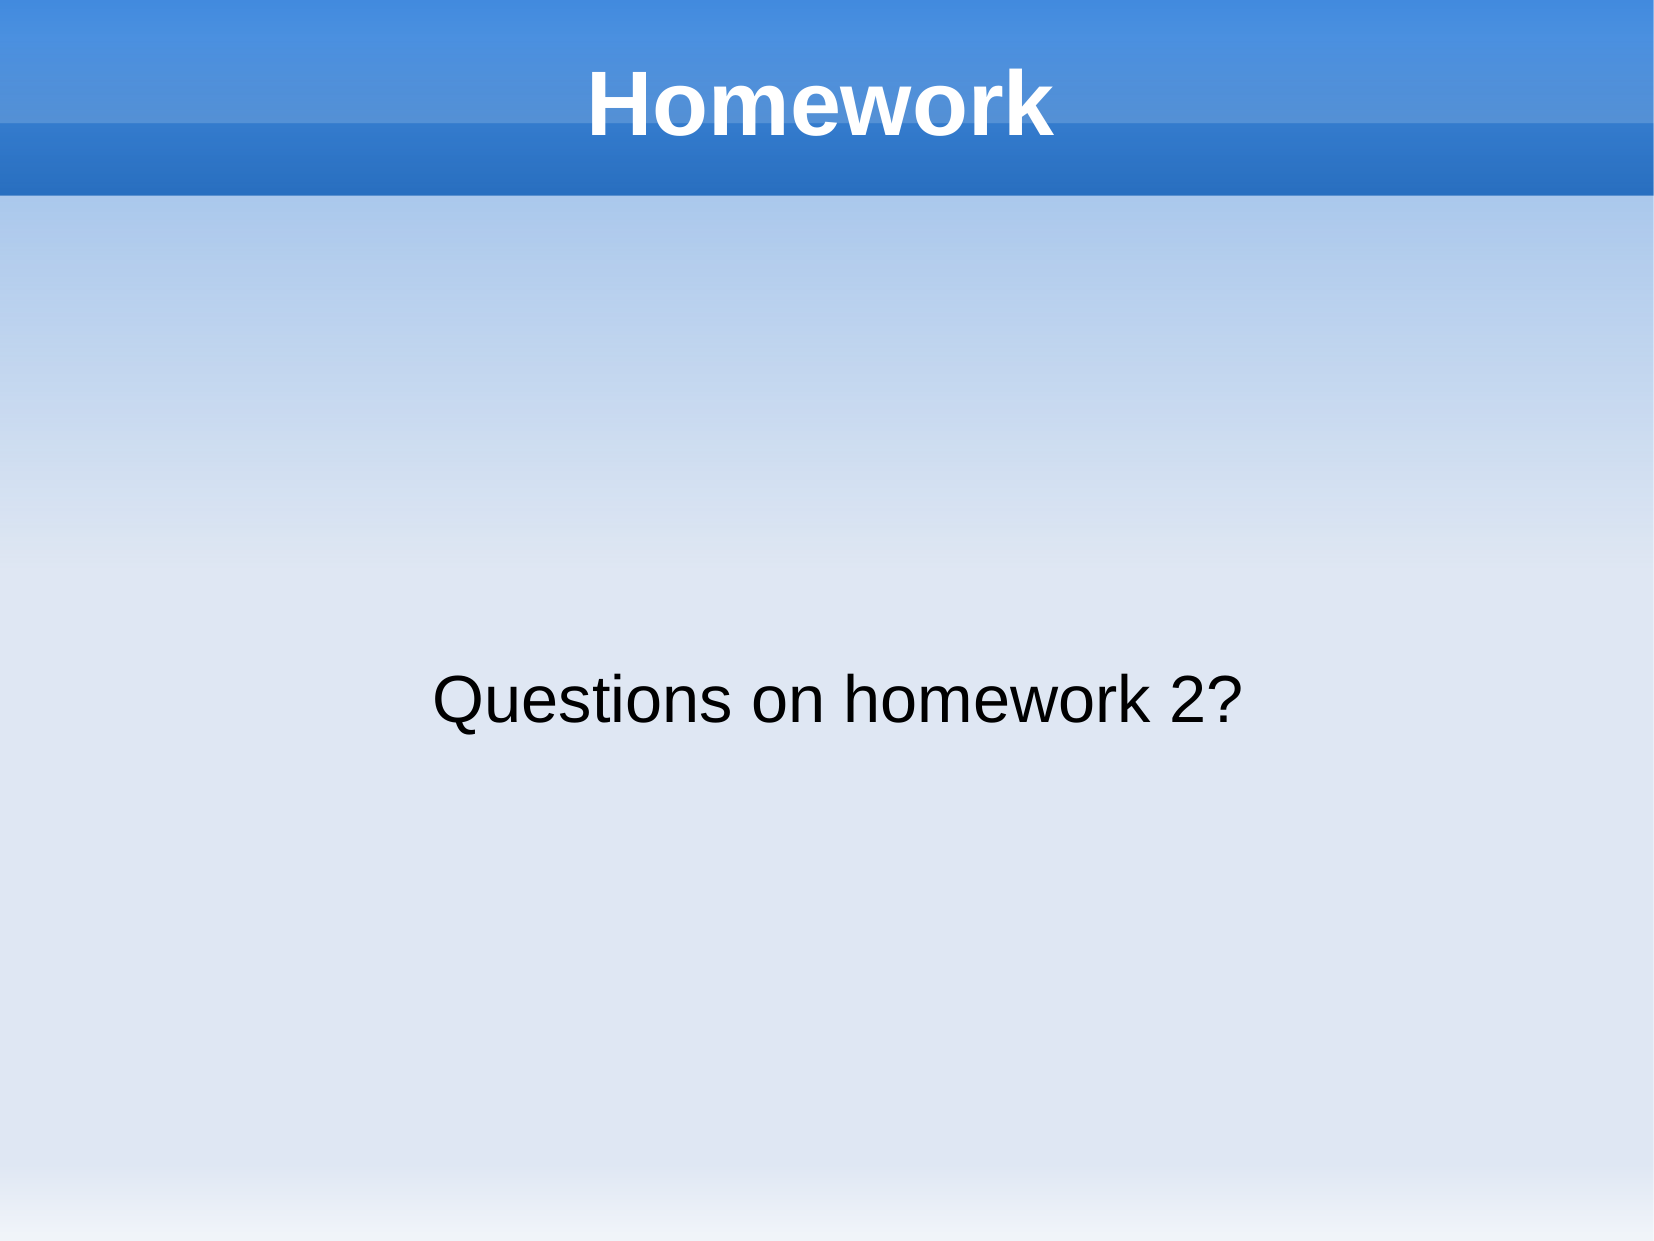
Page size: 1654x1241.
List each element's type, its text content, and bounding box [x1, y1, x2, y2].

subtitle Questions on homework 2? [82, 290, 1571, 1109]
picture [0, 0, 1654, 1241]
title Homework [76, 0, 1565, 208]
